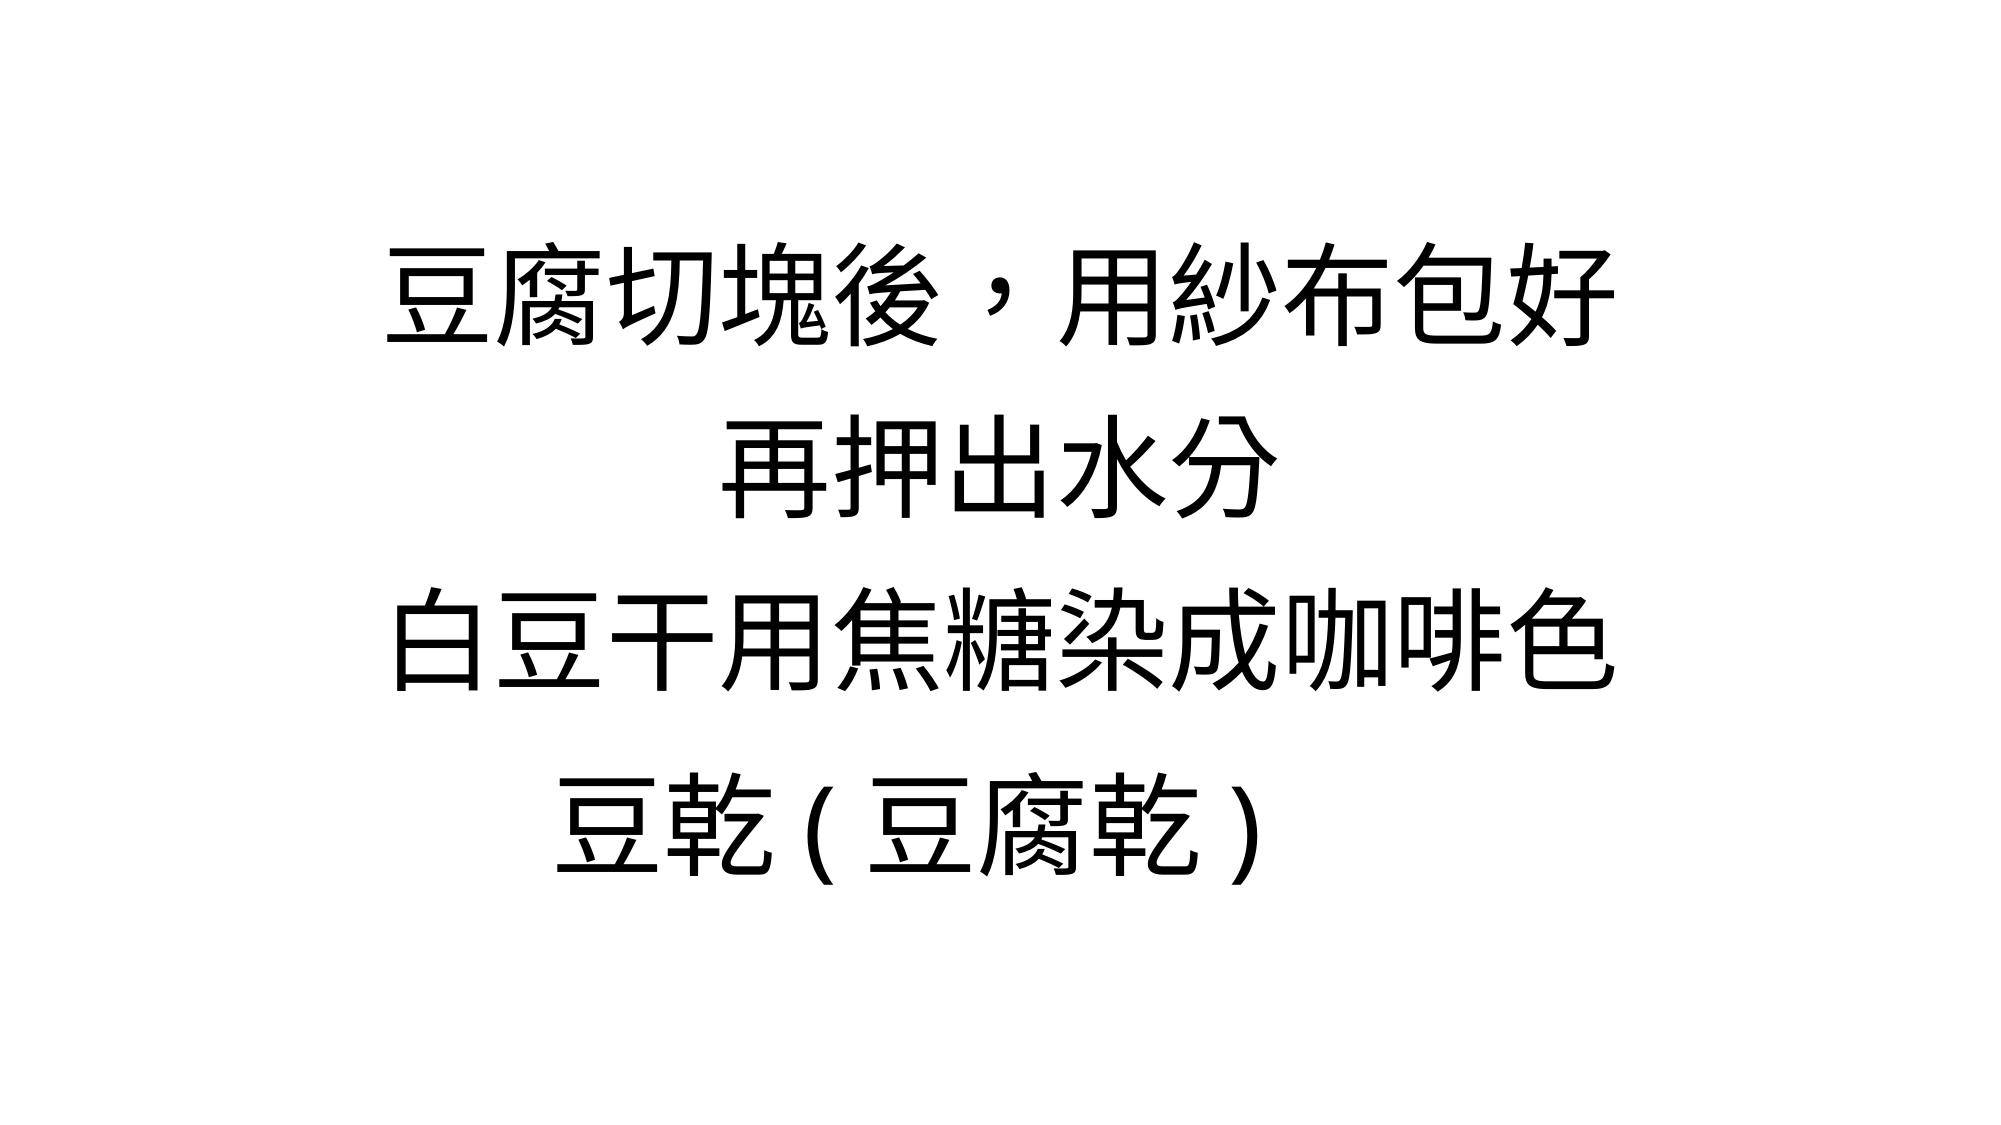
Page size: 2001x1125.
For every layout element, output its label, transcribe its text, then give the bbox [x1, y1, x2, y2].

text_box 豆乾(豆腐乾) [483, 747, 1331, 900]
text_box 再押出水分 [347, 389, 1652, 542]
text_box 白豆干用焦糖染成咖啡色 [347, 562, 1652, 714]
text_box 豆腐切塊後，用紗布包好 [347, 217, 1652, 369]
